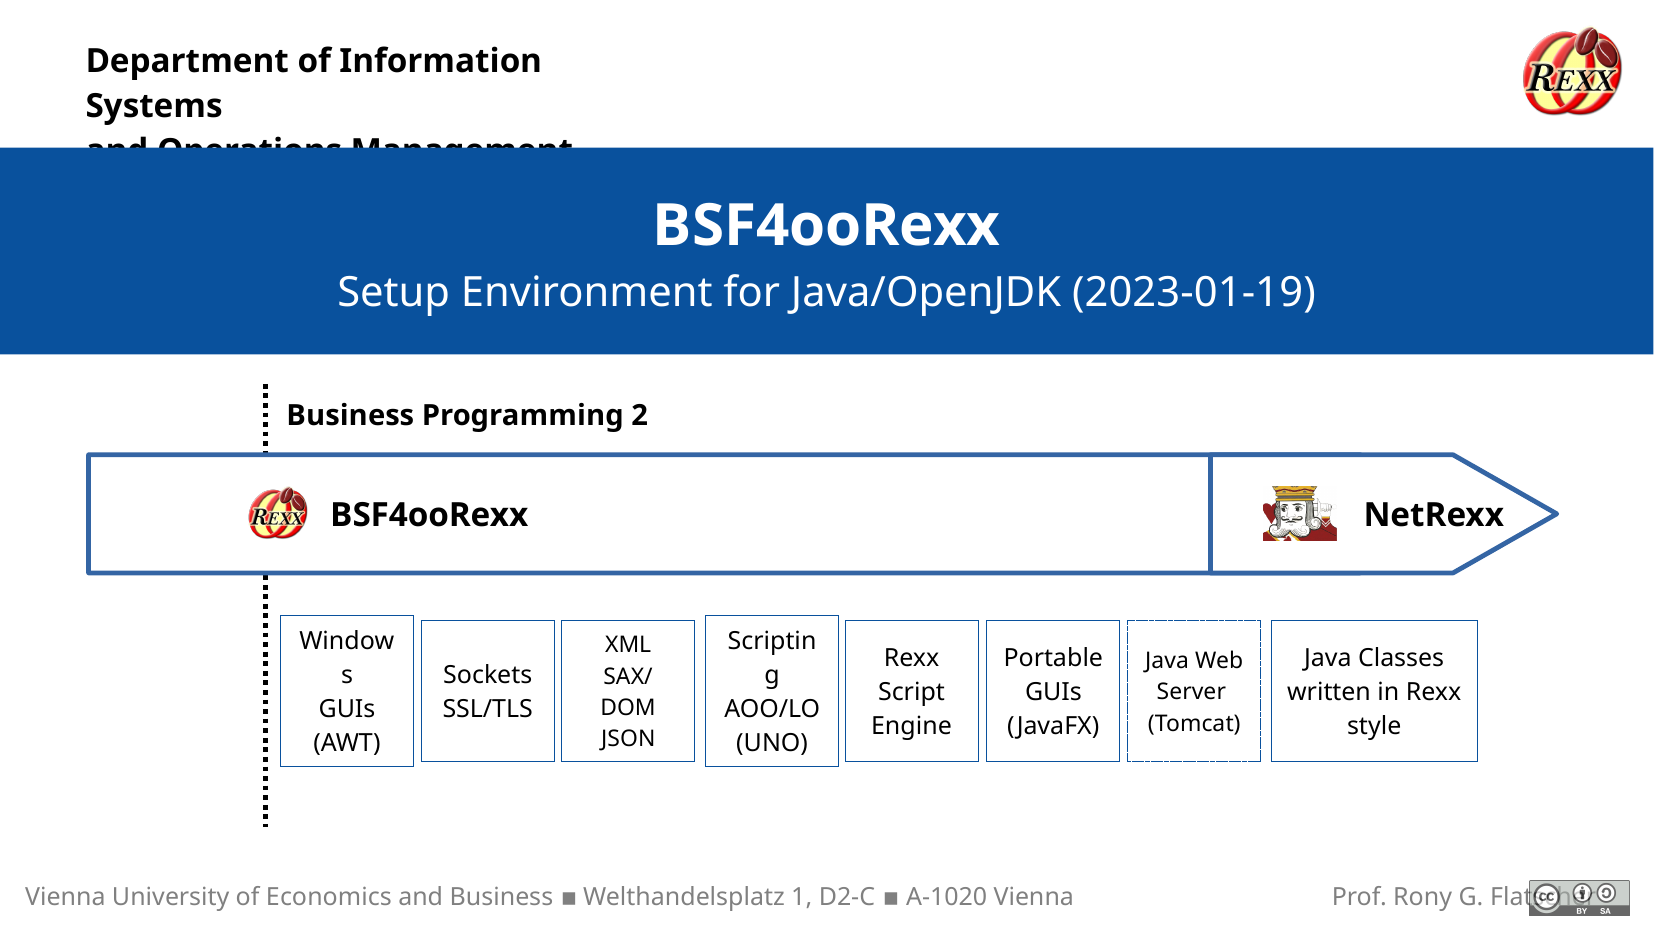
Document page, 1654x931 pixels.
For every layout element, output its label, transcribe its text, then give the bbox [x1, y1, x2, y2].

text_box Portable GUIs (JavaFX) [986, 620, 1120, 762]
text_box BSF4ooRexx [88, 454, 1210, 573]
text_box XML SAX/DOM JSON [561, 620, 695, 762]
picture [1263, 486, 1337, 541]
title BSF4ooRexx Setup Environment for Java/OpenJDK (2023-01-19) [0, 147, 1654, 355]
text_box Business Programming 2 [271, 386, 715, 440]
text_box Rexx Script Engine [845, 620, 979, 762]
text_box NetRexx [1210, 454, 1557, 573]
picture [248, 484, 308, 544]
text_box Sockets SSL/TLS [421, 620, 555, 762]
text_box Scripting AOO/LO (UNO) [705, 620, 839, 762]
picture [1522, 22, 1623, 124]
text_box Windows GUIs (AWT) [280, 620, 414, 762]
text_box Java Web Server (Tomcat) [1127, 620, 1261, 762]
text_box Java Classes written in Rexx style [1271, 620, 1478, 762]
